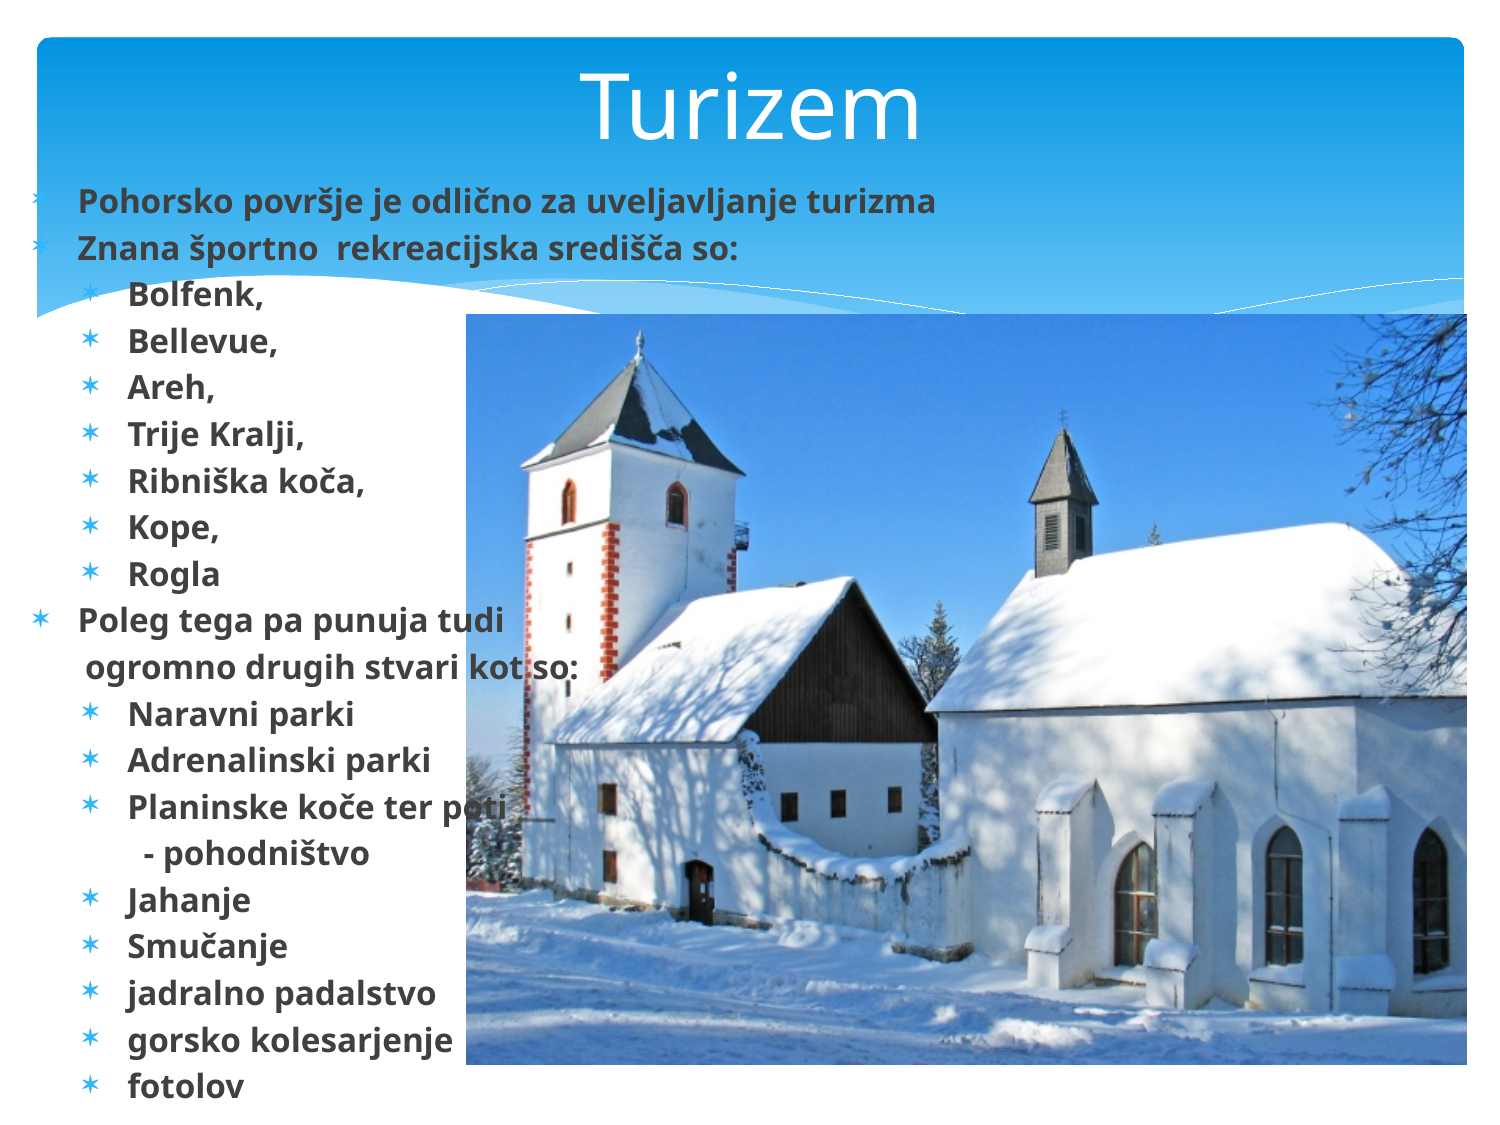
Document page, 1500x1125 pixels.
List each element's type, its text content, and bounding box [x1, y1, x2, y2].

title Turizem [76, 0, 1427, 206]
picture [466, 314, 1467, 1065]
list Pohorsko površje je odlično za uveljavljanje turizma Znana športno rekreacijska središča so: Bolfenk, Bellevue, Areh, Trije Kralji, Ribniška koča, Kope, Rogla Poleg tega pa punuja tudi ogromno drugih stvari kot so: Naravni parki Adrenalinski parki Planinske koče ter poti - pohodništvo Jahanje Smučanje jadralno padalstvo gorsko kolesarjenje fotolov [17, 172, 1235, 972]
